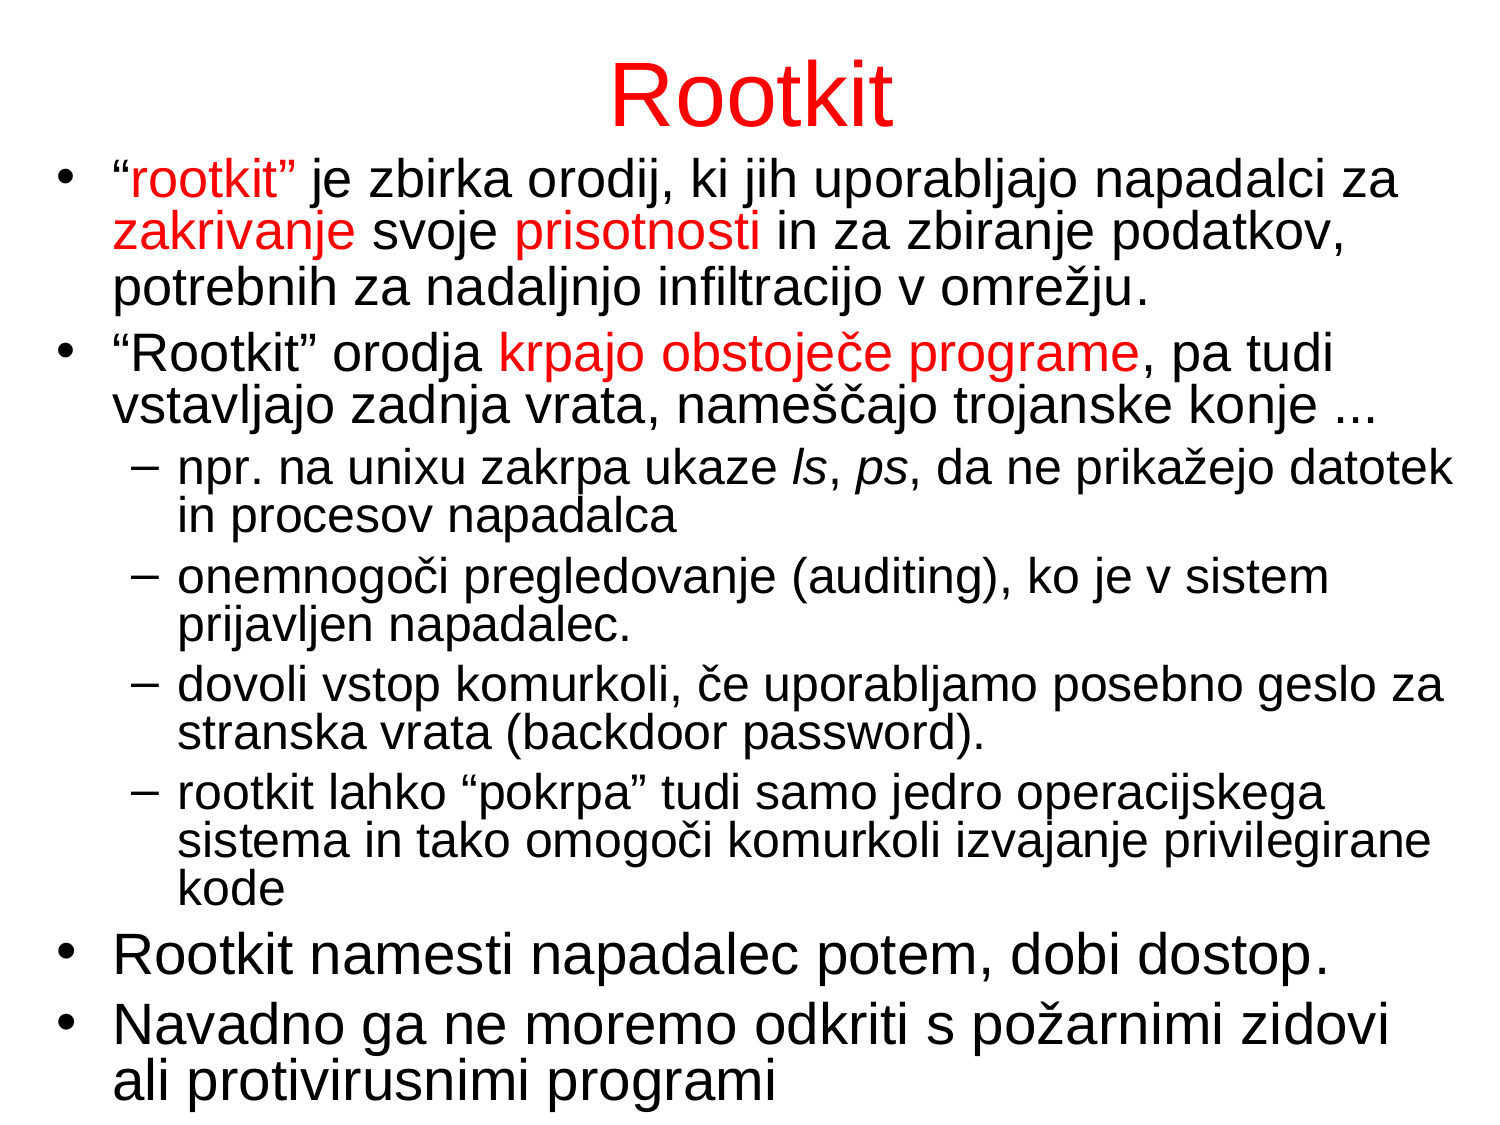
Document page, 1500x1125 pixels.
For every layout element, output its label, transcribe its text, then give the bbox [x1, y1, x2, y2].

title Rootkit [76, 0, 1427, 148]
list “rootkit” je zbirka orodij, ki jih uporabljajo napadalci za zakrivanje svoje prisotnosti in za zbiranje podatkov, potrebnih za nadaljnjo infiltracijo v omrežju. “Rootkit” orodja krpajo obstoječe programe, pa tudi vstavljajo zadnja vrata, nameščajo trojanske konje ... npr. na unixu zakrpa ukaze ls, ps, da ne prikažejo datotek in procesov napadalca onemnogoči pregledovanje (auditing), ko je v sistem prijavljen napadalec. dovoli vstop komurkoli, če uporabljamo posebno geslo za stranska vrata (backdoor password). rootkit lahko “pokrpa” tudi samo jedro operacijskega sistema in tako omogoči komurkoli izvajanje privilegirane kode Rootkit namesti napadalec potem, dobi dostop. Navadno ga ne moremo odkriti s požarnimi zidovi ali protivirusnimi programi [41, 148, 1471, 1120]
